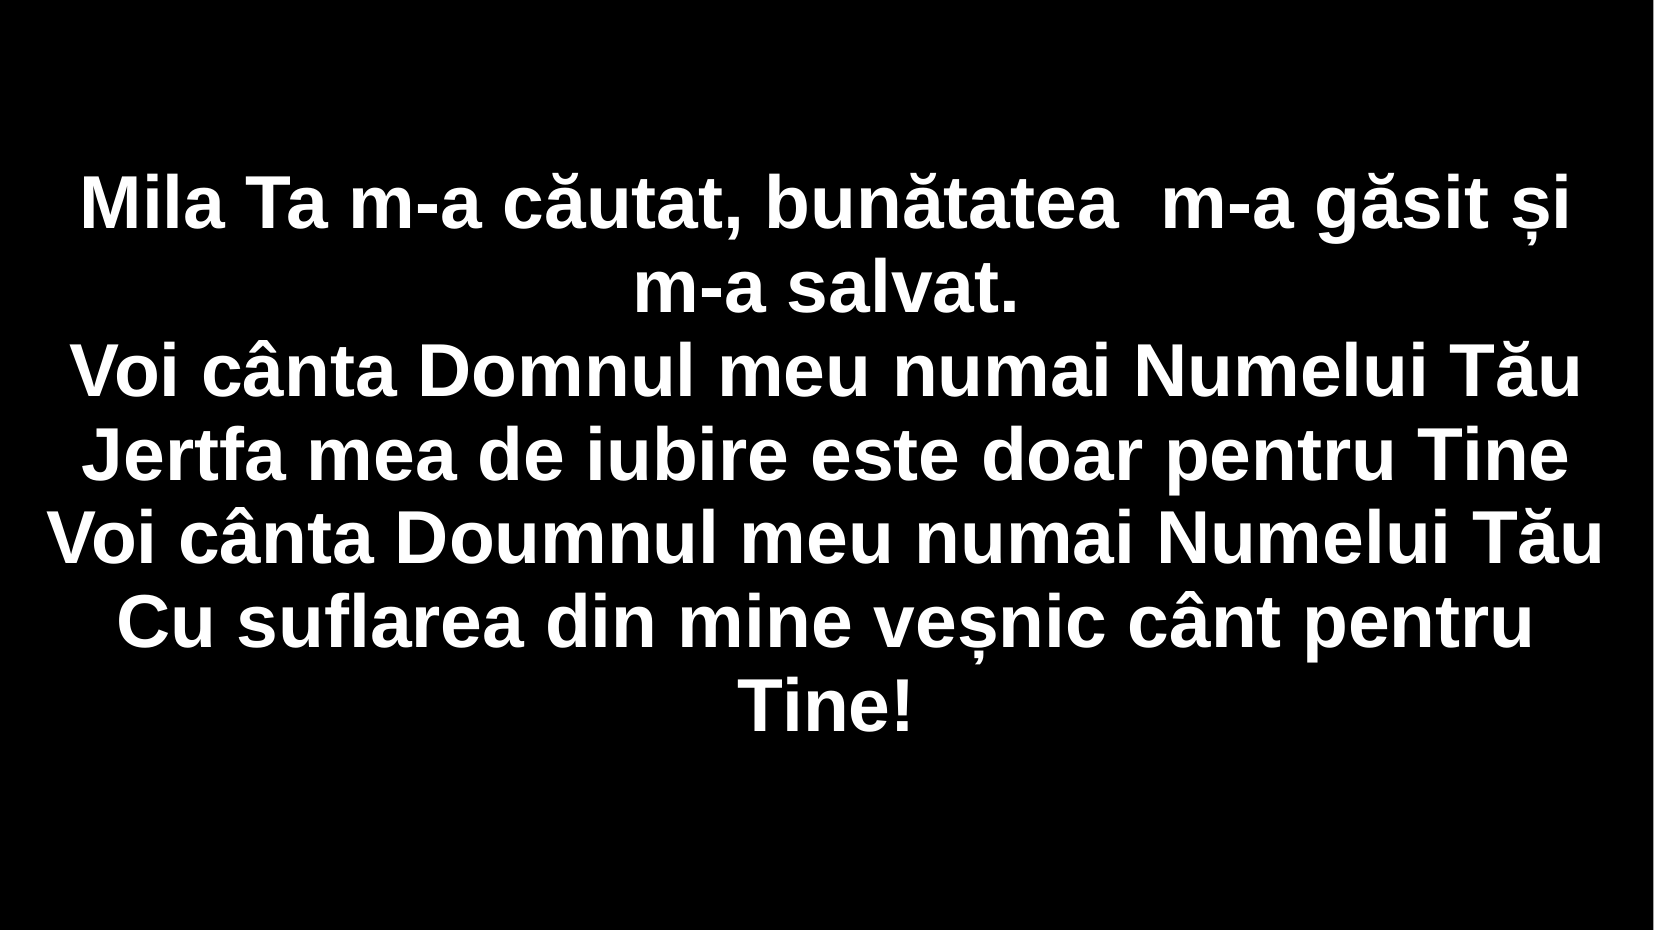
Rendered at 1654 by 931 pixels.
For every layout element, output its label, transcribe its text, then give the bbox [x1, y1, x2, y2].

text_box Mila Ta m-a căutat, bunătatea m-a găsit și m-a salvat. Voi cânta Domnul meu numai Numelui Tău Jertfa mea de iubire este doar pentru Tine Voi cânta Doumnul meu numai Numelui Tău Cu suflarea din mine veșnic cânt pentru Tine! [30, 127, 1624, 781]
